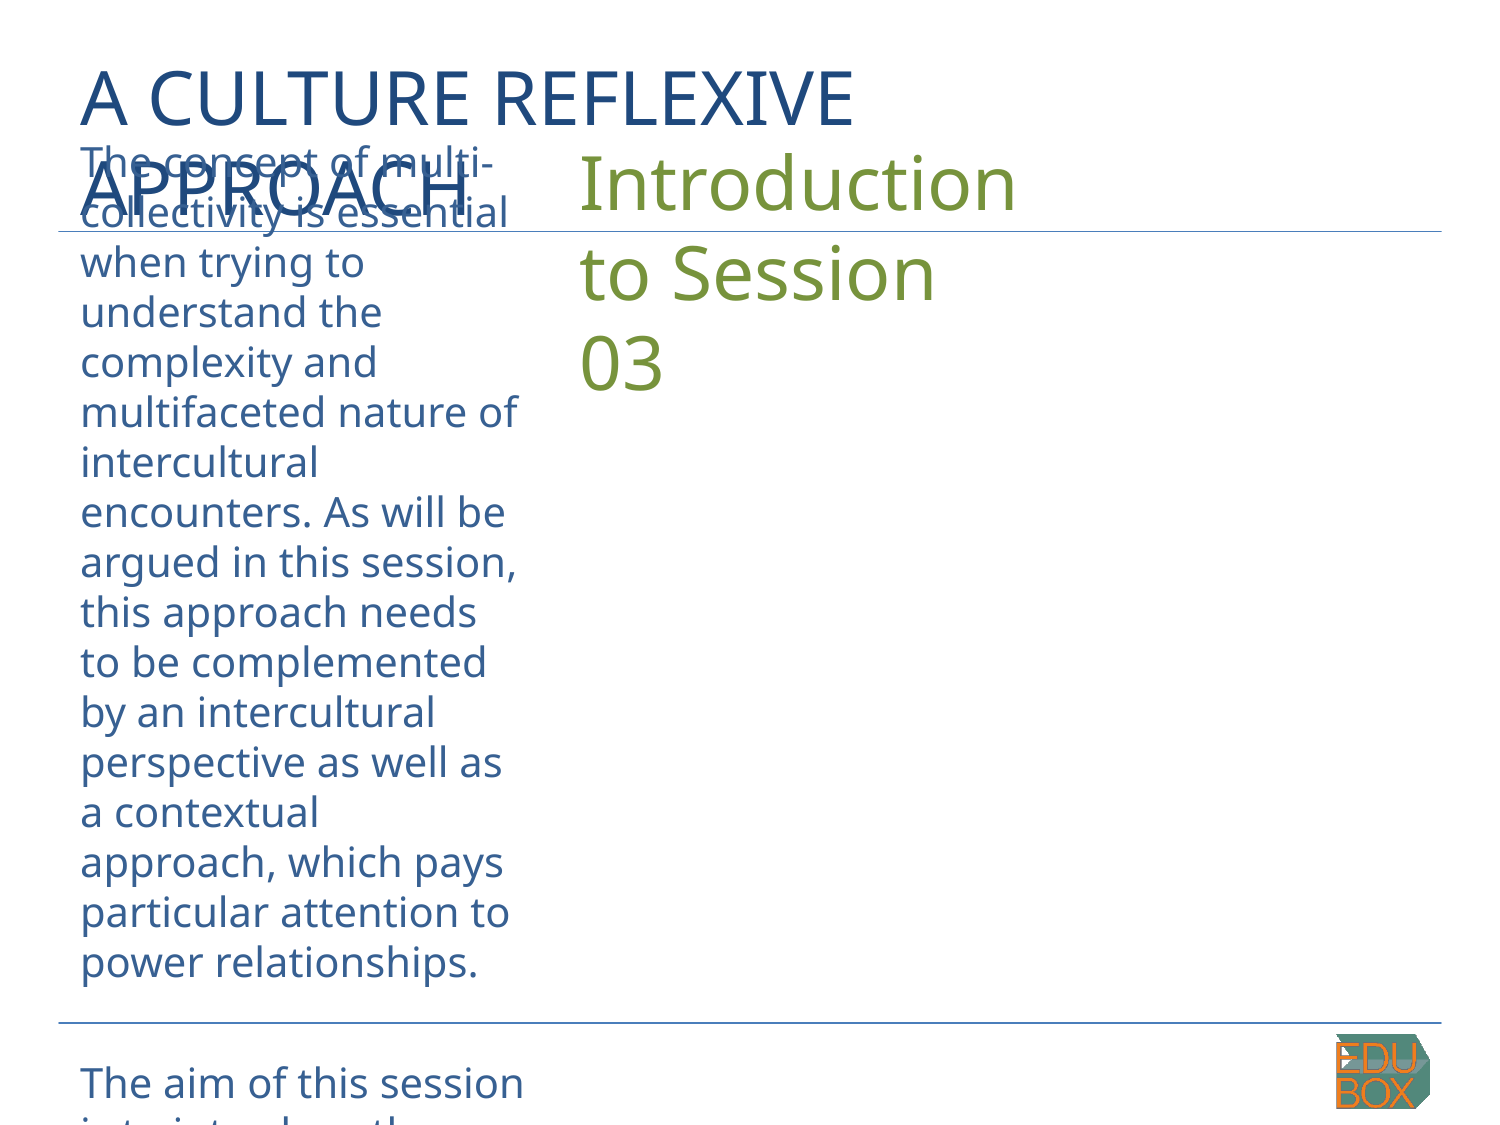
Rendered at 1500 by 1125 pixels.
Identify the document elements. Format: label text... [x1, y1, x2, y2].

list Introduction to Session 03 [64, 127, 1040, 247]
title A CULTURE REFLEXIVE APPROACH [64, 42, 1436, 153]
list The concept of multi-collectivity is essential when trying to understand the complexity and multifaceted nature of intercultural encounters. As will be argued in this session, this approach needs to be complemented by an intercultural perspective as well as a contextual approach, which pays particular attention to power relationships. The aim of this session is to introduce these three approaches, using the concept of cultural reflexivity as a tool to analyse intercultural encounters and apply them to different settings. [53, 255, 1404, 858]
picture [1328, 1028, 1437, 1114]
